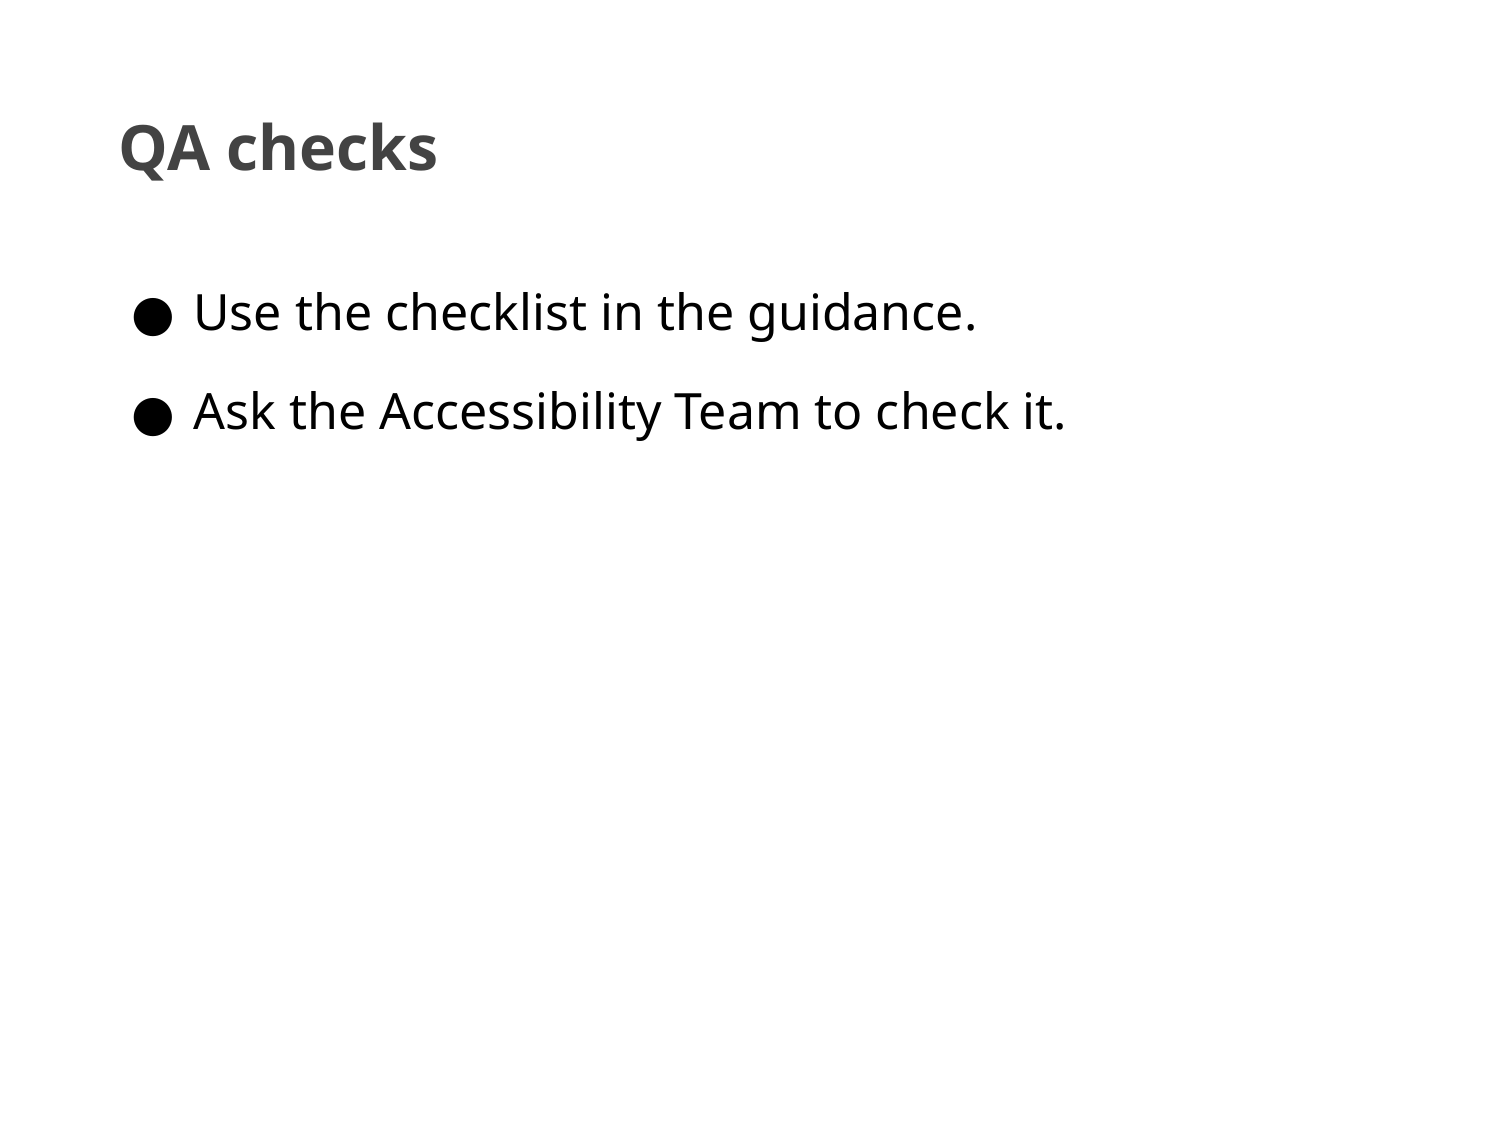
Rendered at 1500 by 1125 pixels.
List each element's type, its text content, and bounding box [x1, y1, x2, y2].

list Use the checklist in the guidance. Ask the Accessibility Team to check it. [103, 252, 1397, 1000]
title QA checks [103, 89, 1397, 215]
